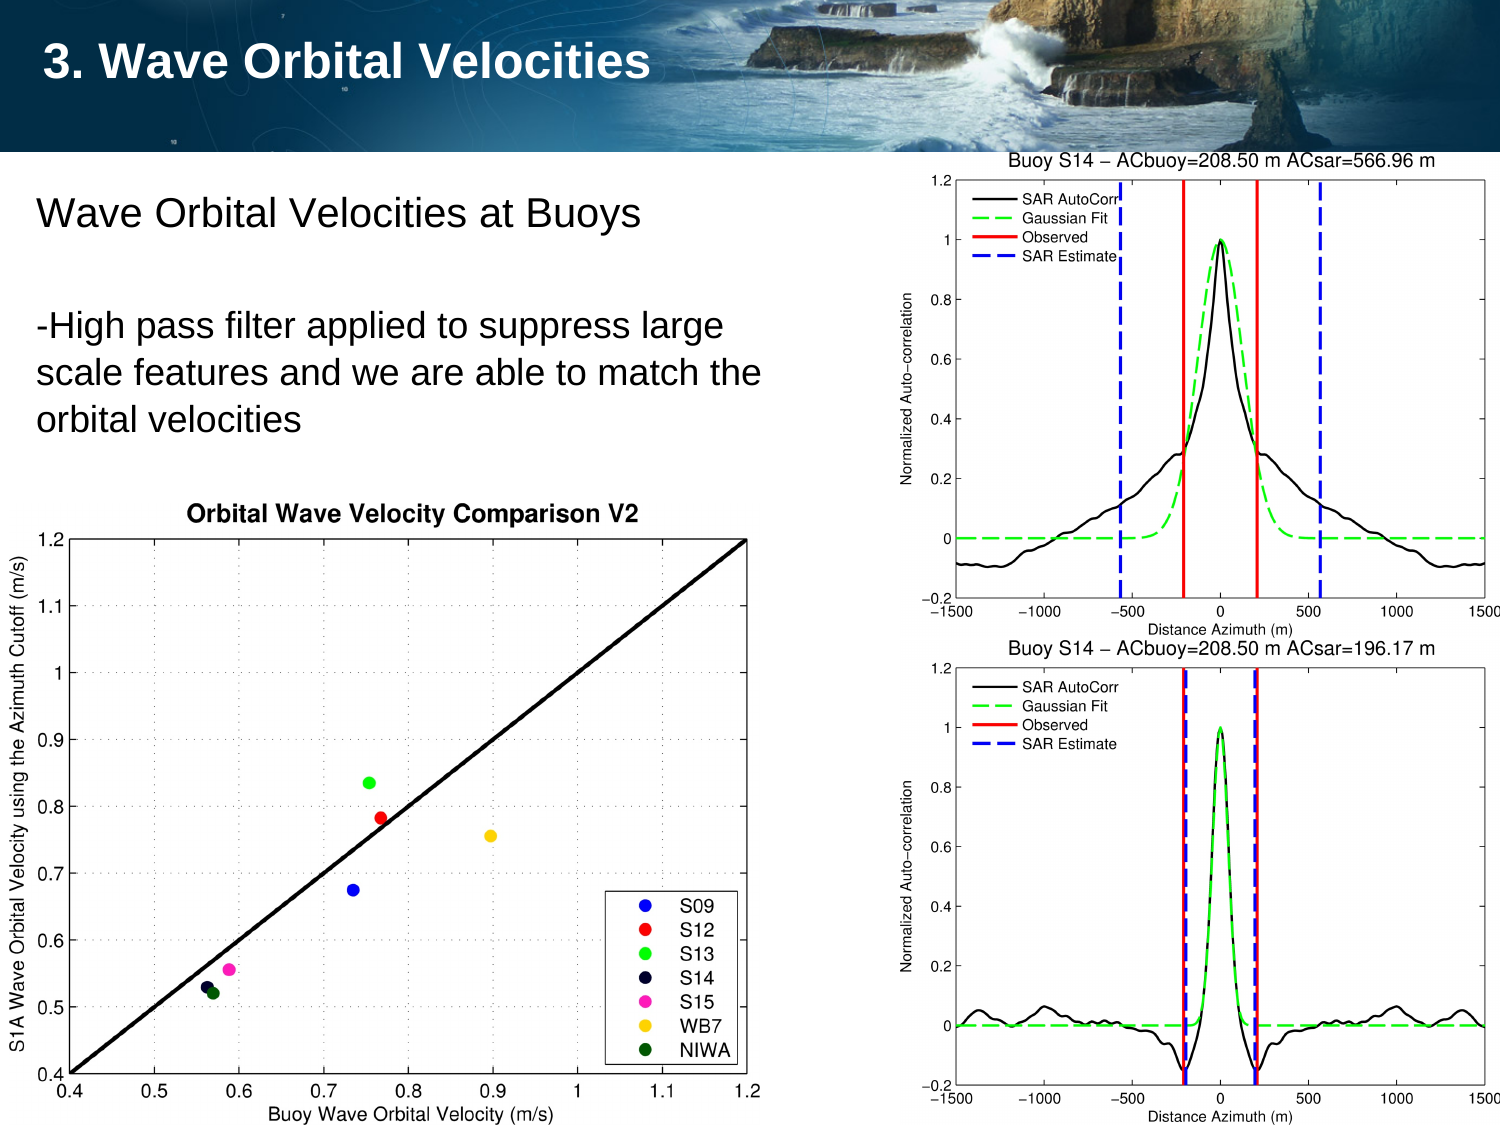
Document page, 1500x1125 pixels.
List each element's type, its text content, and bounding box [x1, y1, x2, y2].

picture [0, 0, 1500, 638]
text_box Wave Orbital Velocities at Buoys -High pass filter applied to suppress large scale features and we are able to match the orbital velocities [21, 175, 830, 446]
text_box 3. Wave Orbital Velocities [28, 17, 810, 166]
picture [9, 503, 760, 1125]
picture [900, 640, 1500, 1125]
